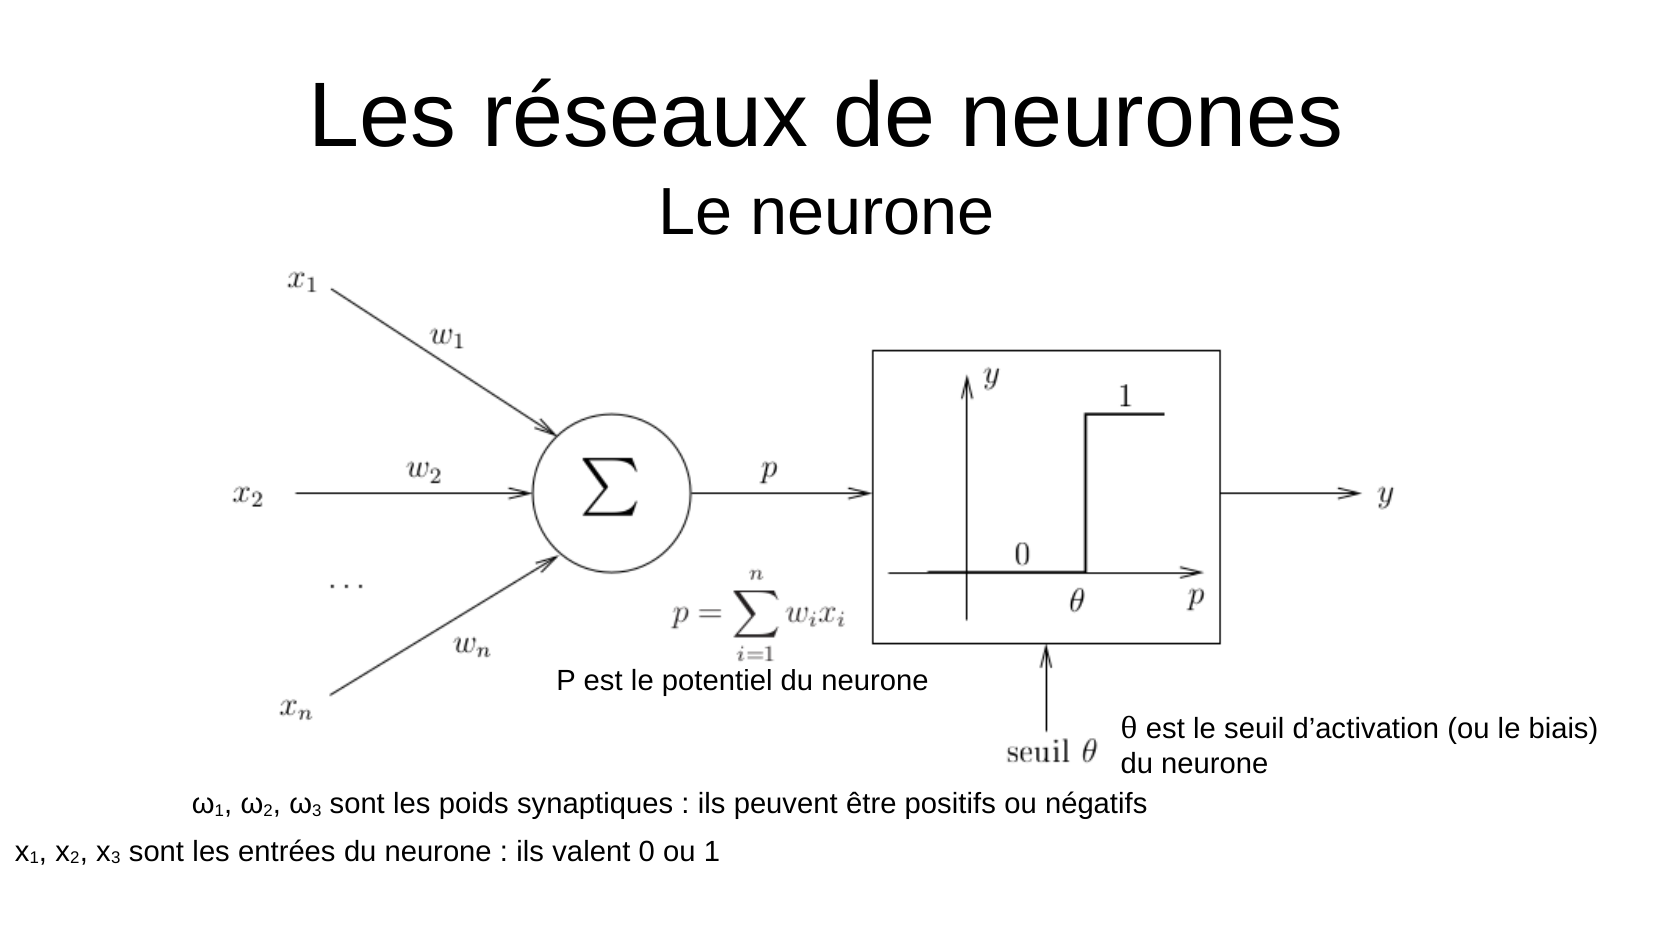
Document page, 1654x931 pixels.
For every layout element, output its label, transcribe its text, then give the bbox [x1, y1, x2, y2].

text_box ω1, ω2, ω3 sont les poids synaptiques : ils peuvent être positifs ou négatifs [177, 780, 1165, 828]
subtitle Le neurone [82, 168, 1571, 254]
title Les réseaux de neurones [82, 37, 1571, 168]
text_box x1, x2, x3 sont les entrées du neurone : ils valent 0 ou 1 [0, 827, 736, 876]
text_box θ est le seuil d’activation (ou le biais) du neurone [1105, 699, 1629, 781]
picture [192, 253, 1426, 770]
text_box P est le potentiel du neurone [541, 656, 945, 705]
